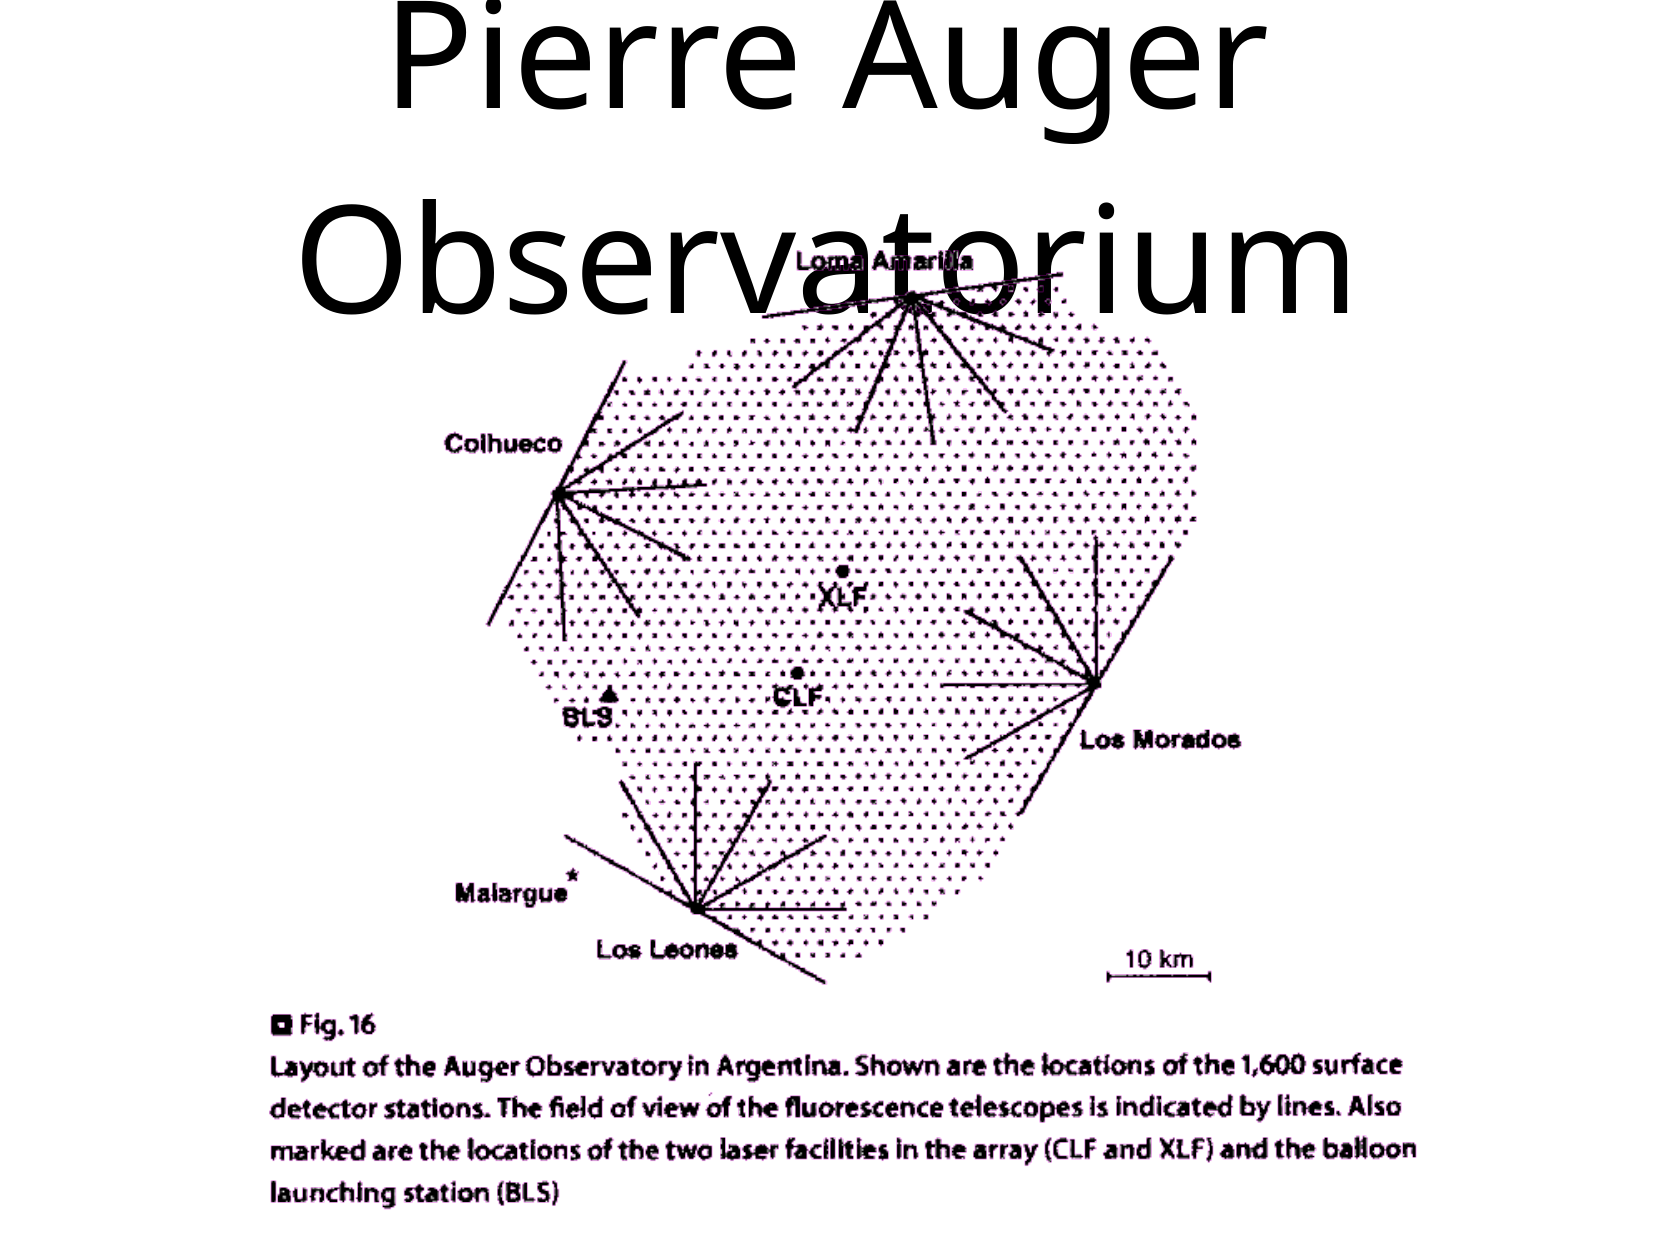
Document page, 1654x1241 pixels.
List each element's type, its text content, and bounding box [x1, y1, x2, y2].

picture [268, 249, 1418, 1211]
title Pierre Auger Observatorium [29, 49, 1625, 257]
